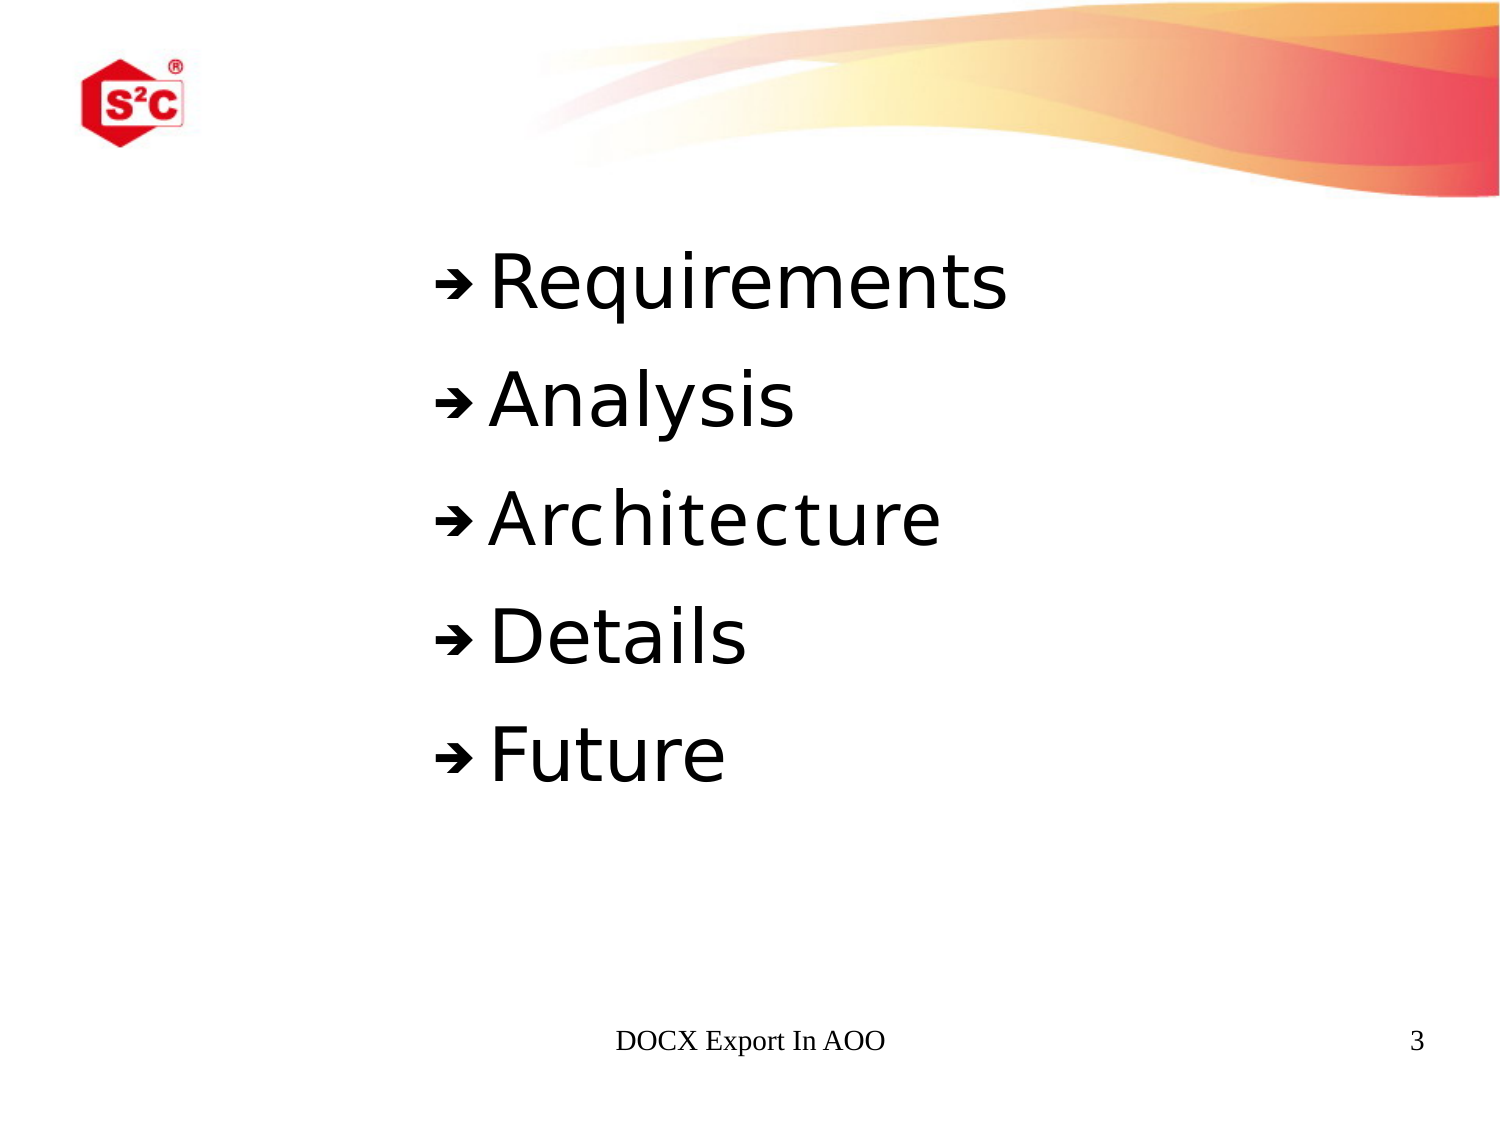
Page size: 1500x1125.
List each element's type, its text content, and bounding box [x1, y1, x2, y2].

picture [0, 0, 1500, 1125]
list Requirements Analysis Architecture Details Future [417, 214, 1211, 957]
